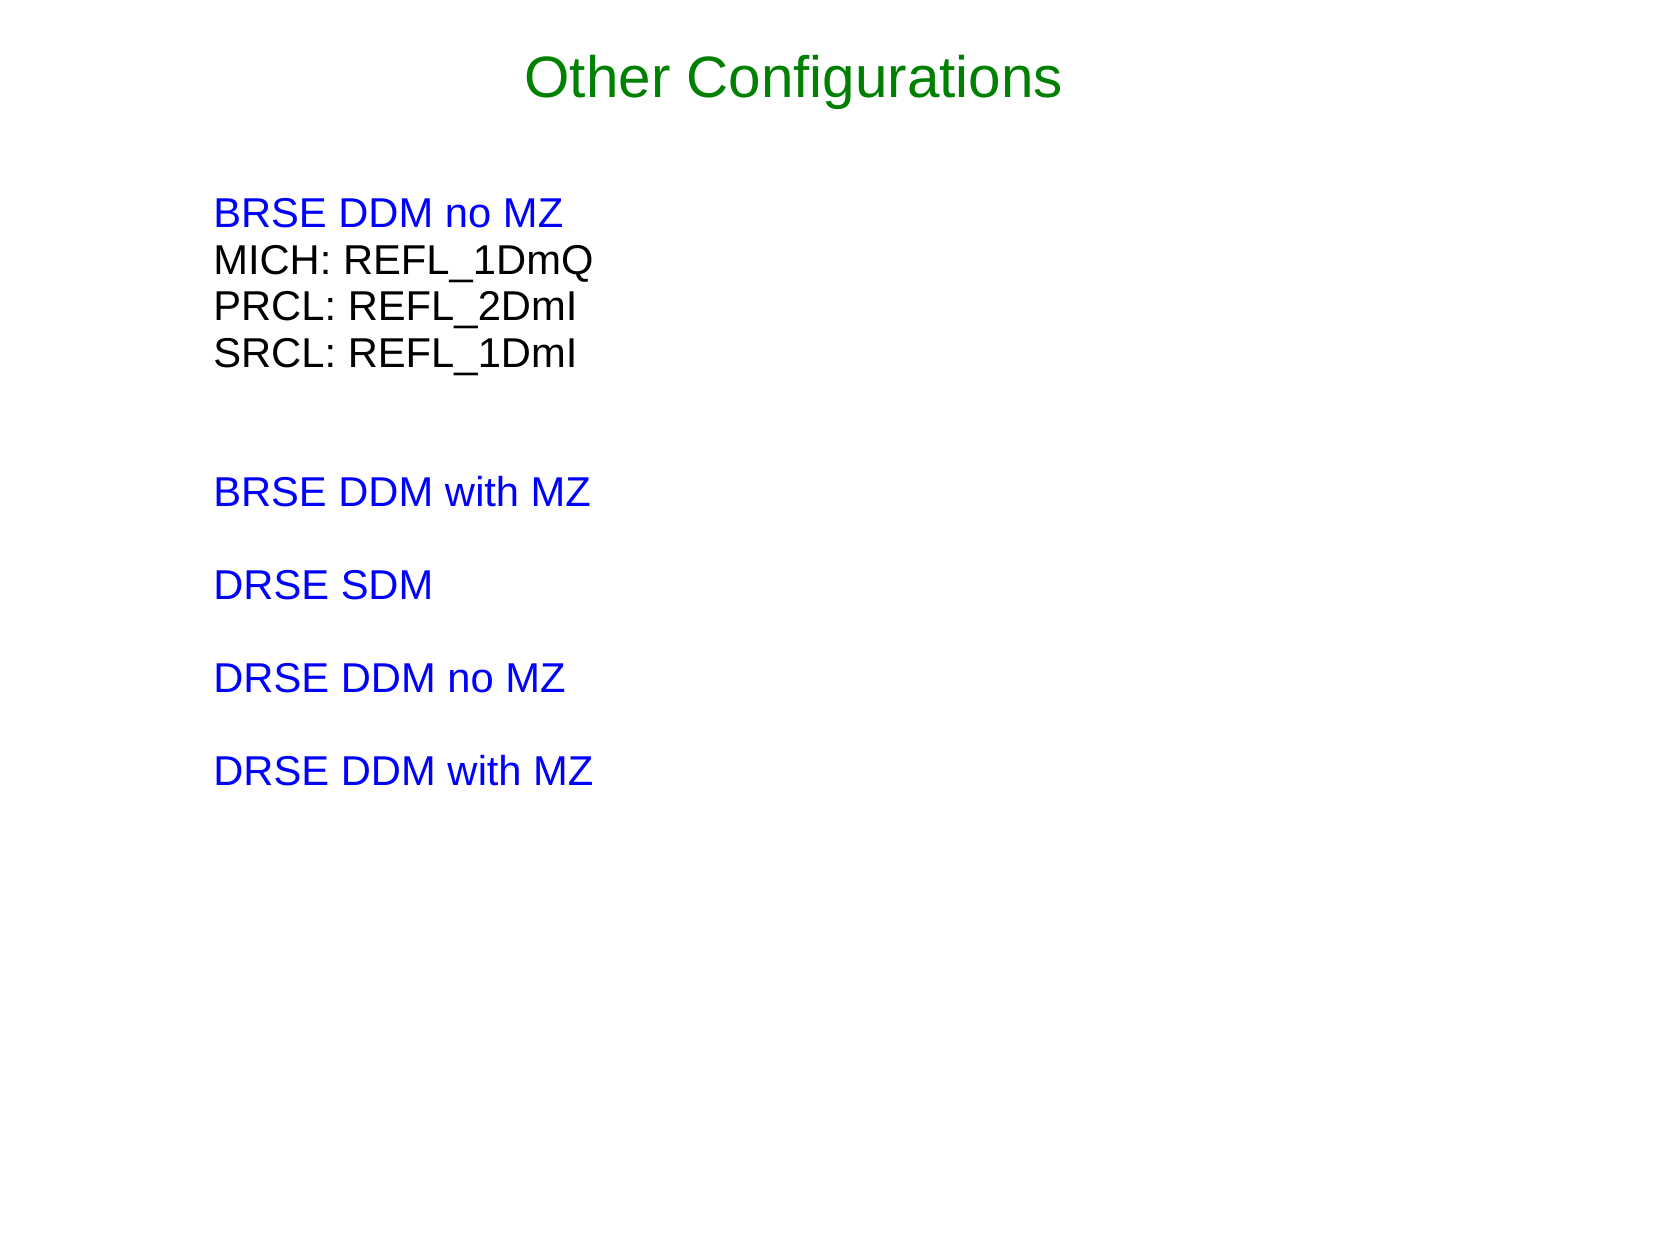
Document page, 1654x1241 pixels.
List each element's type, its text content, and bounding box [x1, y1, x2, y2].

text_box BRSE DDM no MZ MICH: REFL_1DmQ PRCL: REFL_2DmI SRCL: REFL_1DmI BRSE DDM with MZ DRSE SDM DRSE DDM no MZ DRSE DDM with MZ [198, 182, 609, 795]
text_box Other Configurations [510, 37, 1079, 118]
